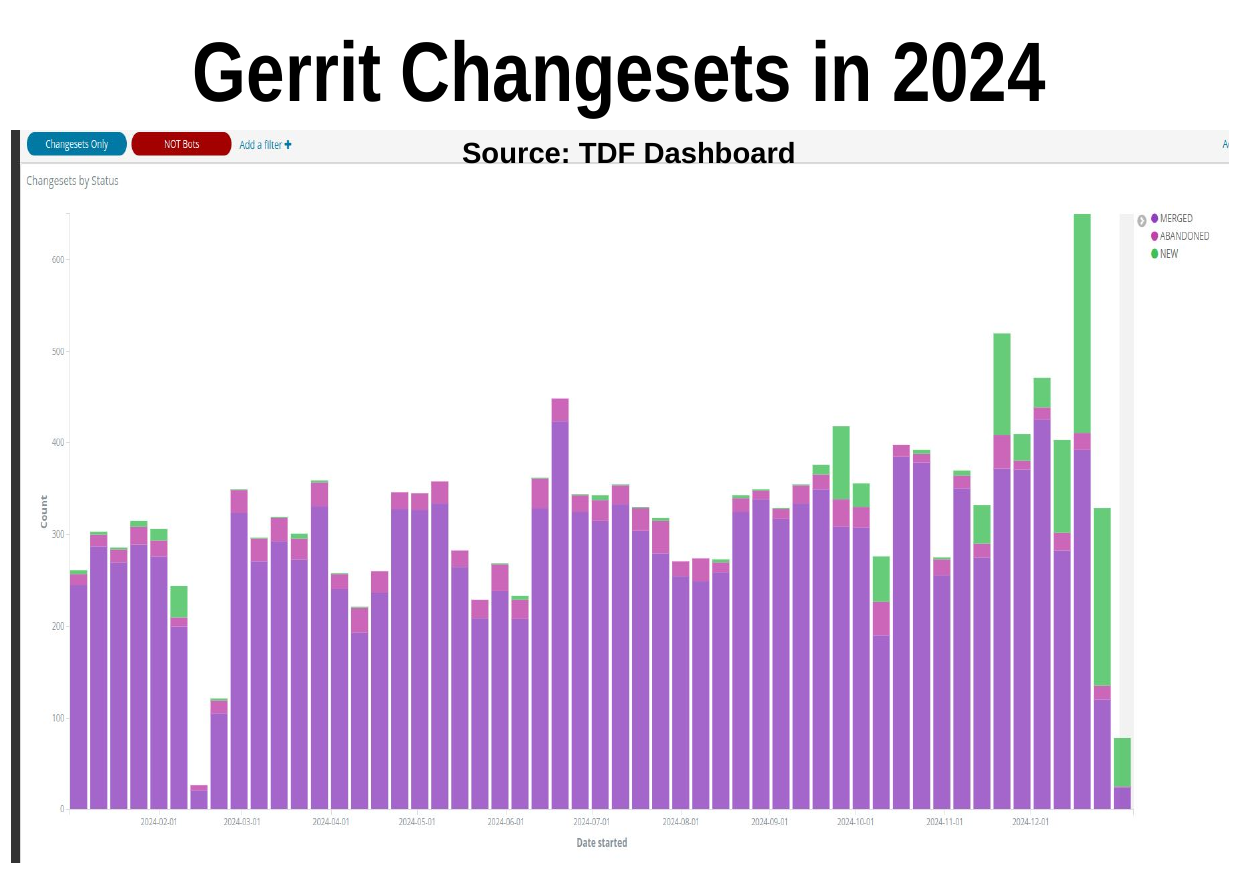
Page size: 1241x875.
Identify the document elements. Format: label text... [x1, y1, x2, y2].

title Gerrit Changesets in 2024 [11, 12, 1229, 131]
picture [11, 131, 1229, 863]
text_box Source: TDF Dashboard [447, 130, 812, 184]
